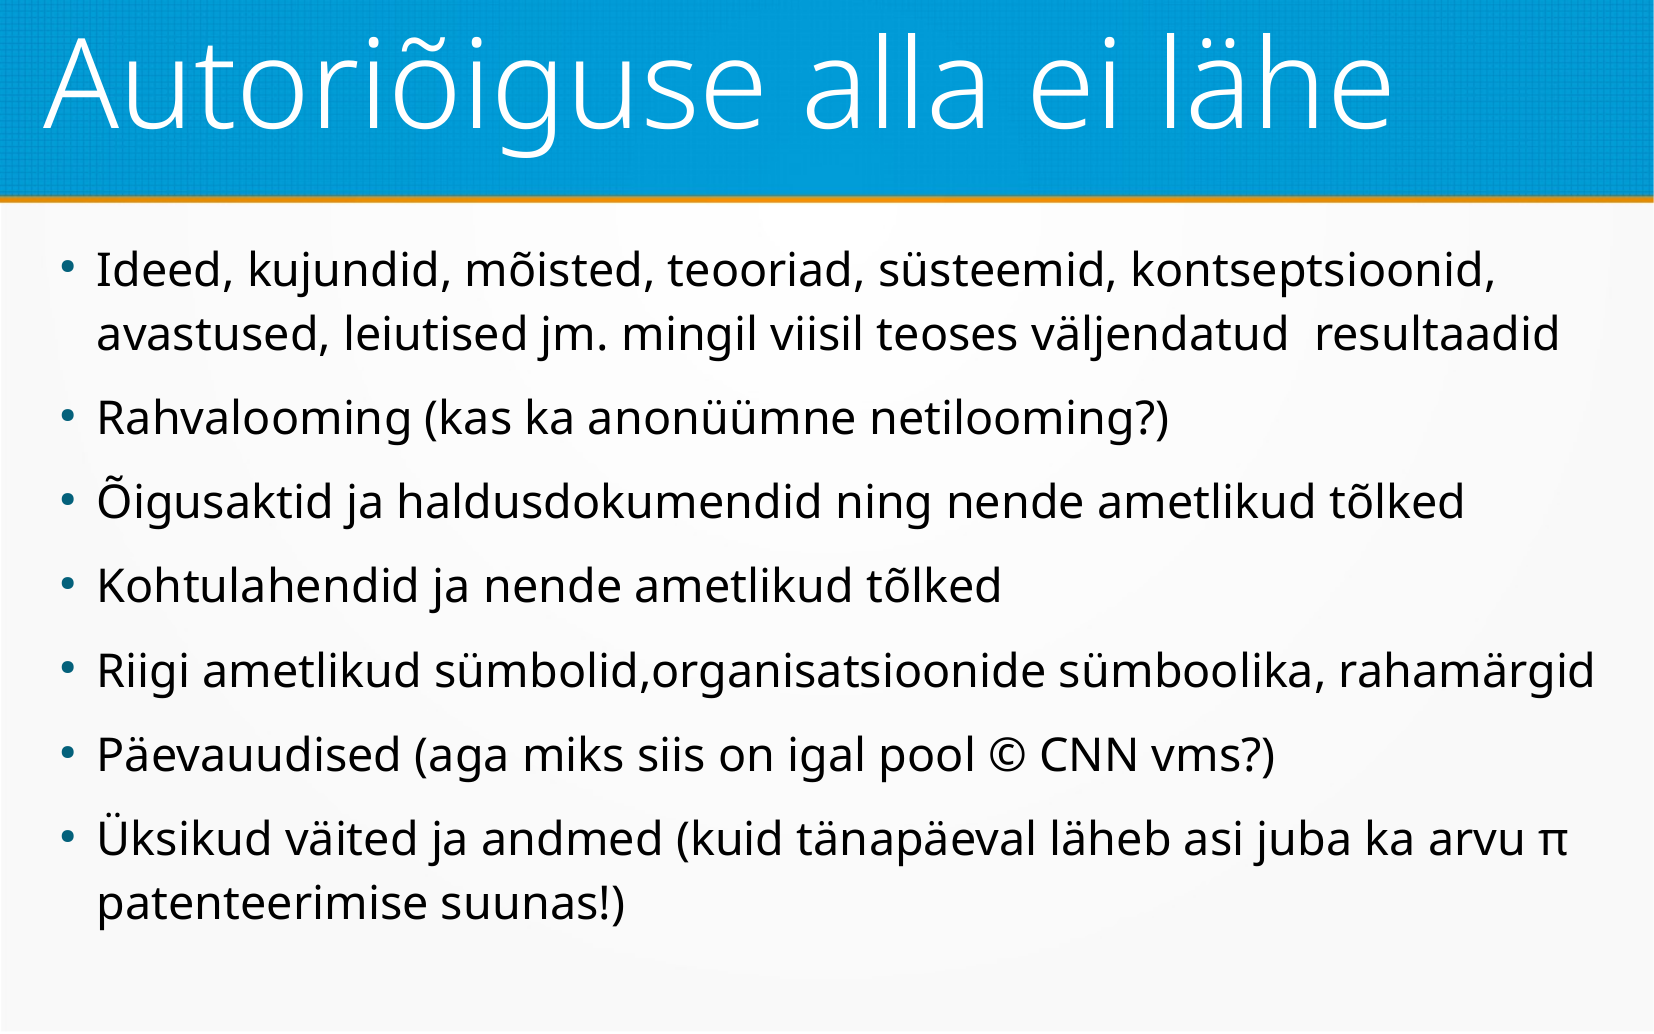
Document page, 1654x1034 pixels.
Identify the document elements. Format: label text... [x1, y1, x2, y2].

list Ideed, kujundid, mõisted, teooriad, süsteemid, kontseptsioonid, avastused, leiutised jm. mingil viisil teoses väljendatud resultaadid Rahvalooming (kas ka anonüümne netilooming?) Õigusaktid ja haldusdokumendid ning nende ametlikud tõlked Kohtulahendid ja nende ametlikud tõlked Riigi ametlikud sümbolid,organisatsioonide sümboolika, rahamärgid Päevauudised (aga miks siis on igal pool © CNN vms?) Üksikud väited ja andmed (kuid tänapäeval läheb asi juba ka arvu π patenteerimise suunas!) [47, 236, 1607, 1002]
picture [0, 195, 1654, 1034]
title Autoriõiguse alla ei lähe [43, 0, 1619, 166]
